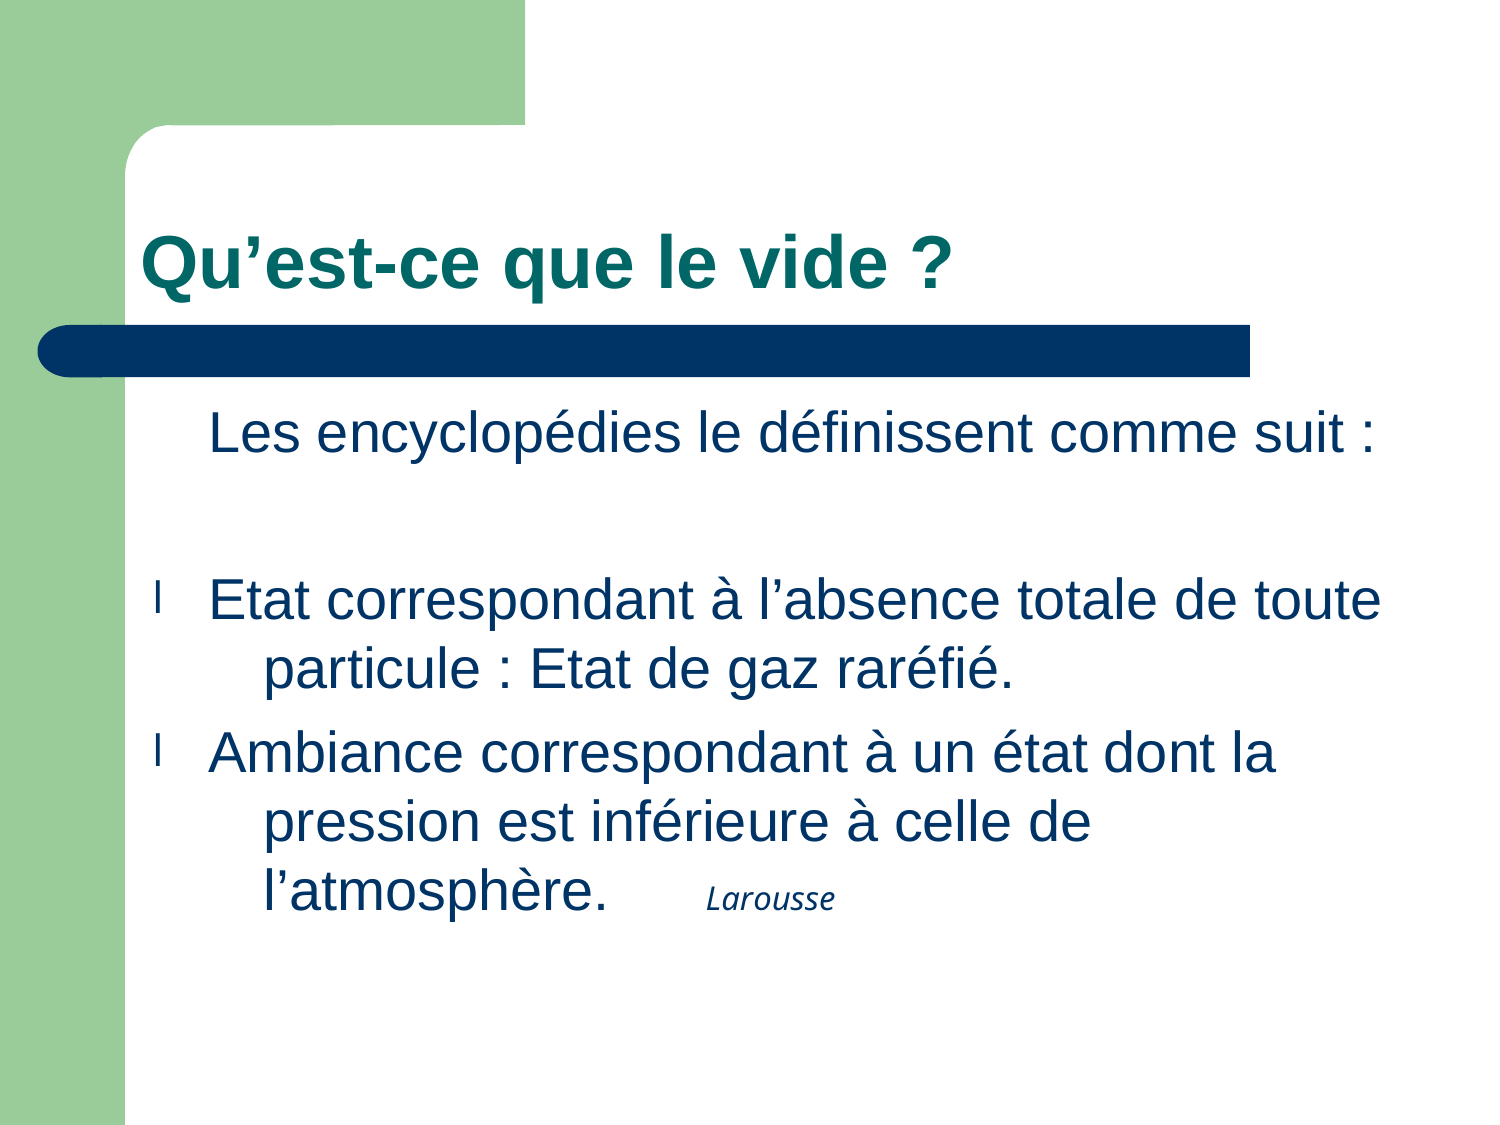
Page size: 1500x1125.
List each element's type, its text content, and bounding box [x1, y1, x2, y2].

list Les encyclopédies le définissent comme suit : Etat correspondant à l’absence totale de toute particule : Etat de gaz raréfié. Ambiance correspondant à un état dont la pression est inférieure à celle de l’atmosphère. Larousse [137, 387, 1400, 999]
title Qu’est-ce que le vide ? [125, 125, 1426, 313]
